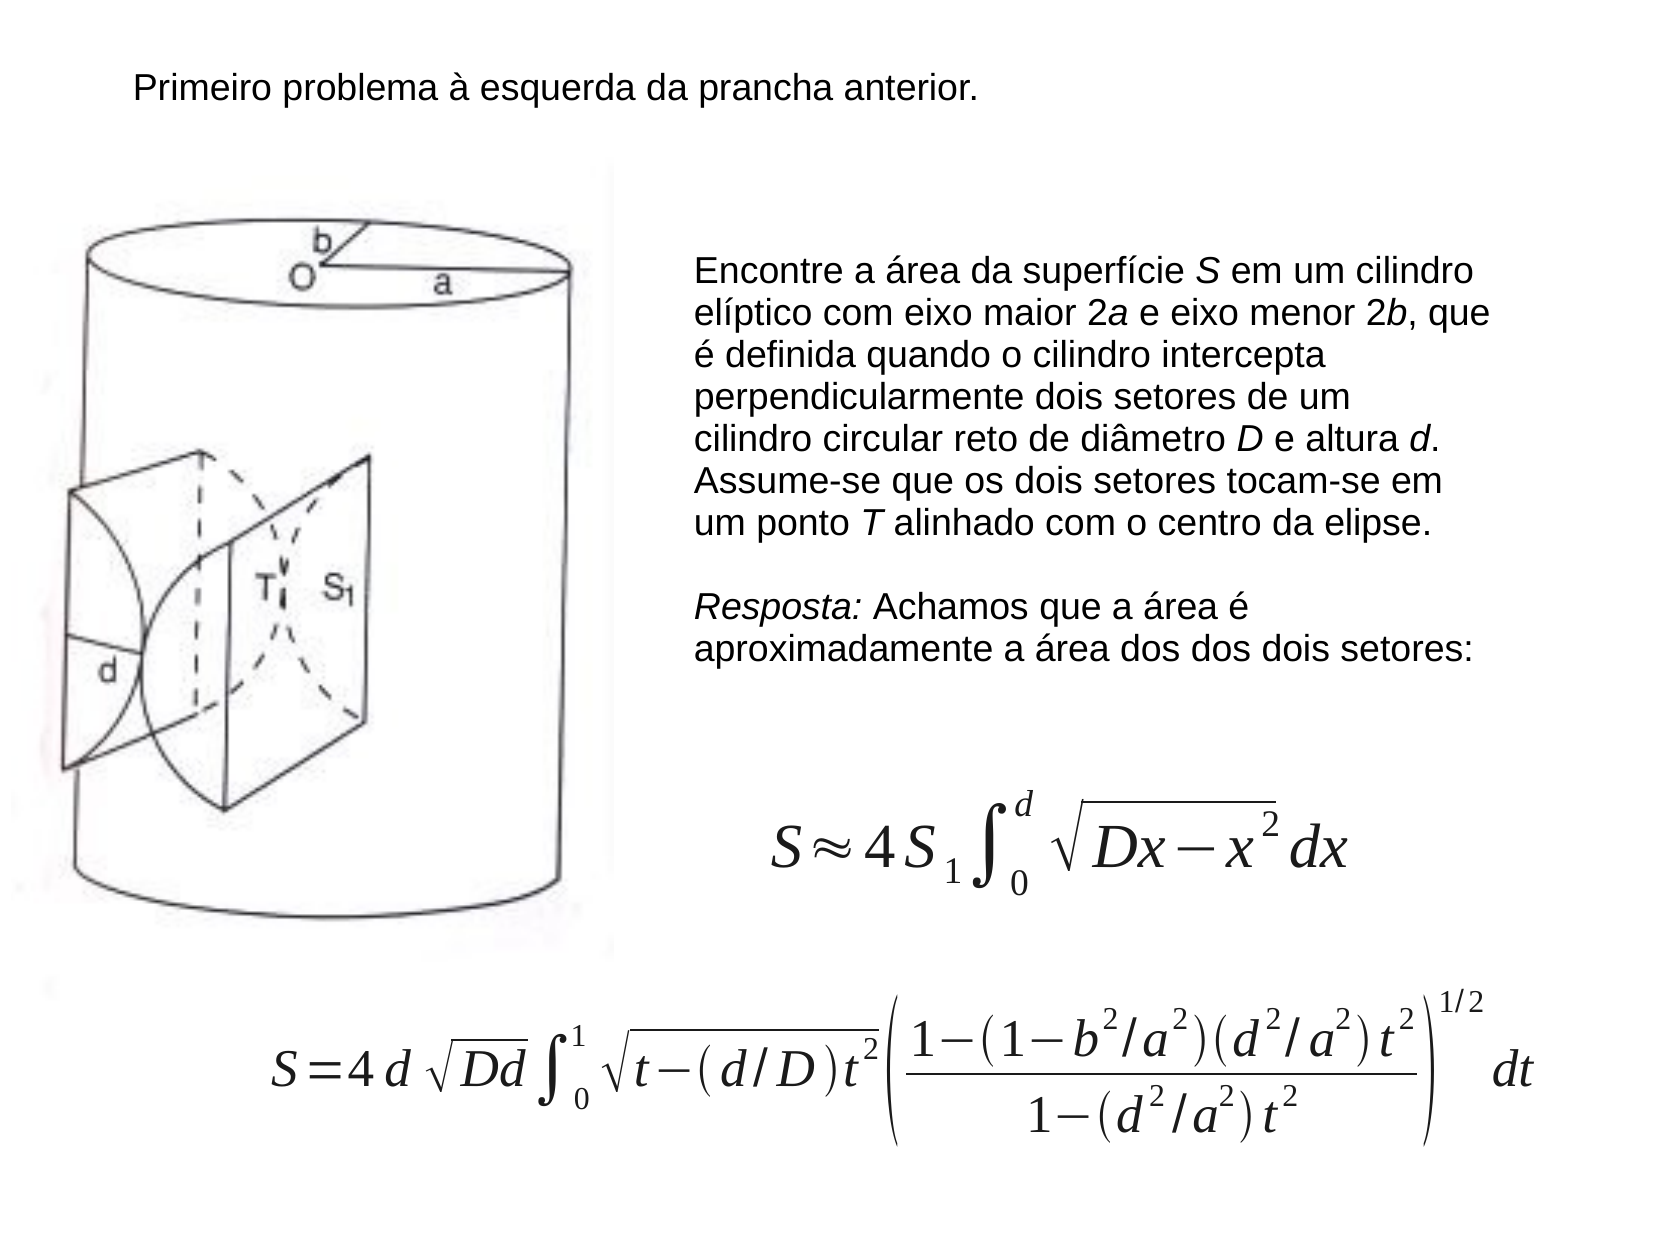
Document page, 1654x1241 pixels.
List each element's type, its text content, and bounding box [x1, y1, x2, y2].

text_box Primeiro problema à esquerda da prancha anterior. [118, 59, 995, 116]
chart [751, 785, 1362, 904]
picture [11, 129, 614, 1016]
chart [254, 986, 1548, 1152]
text_box Encontre a área da superfície S em um cilindro elíptico com eixo maior 2a e eixo menor 2b, que é definida quando o cilindro intercepta perpendicularmente dois setores de um cilindro circular reto de diâmetro D e altura d. Assume-se que os dois setores tocam-se em um ponto T alinhado com o centro da elipse. Resposta: Achamos que a área é aproximadamente a área dos dos dois setores: [679, 242, 1506, 677]
